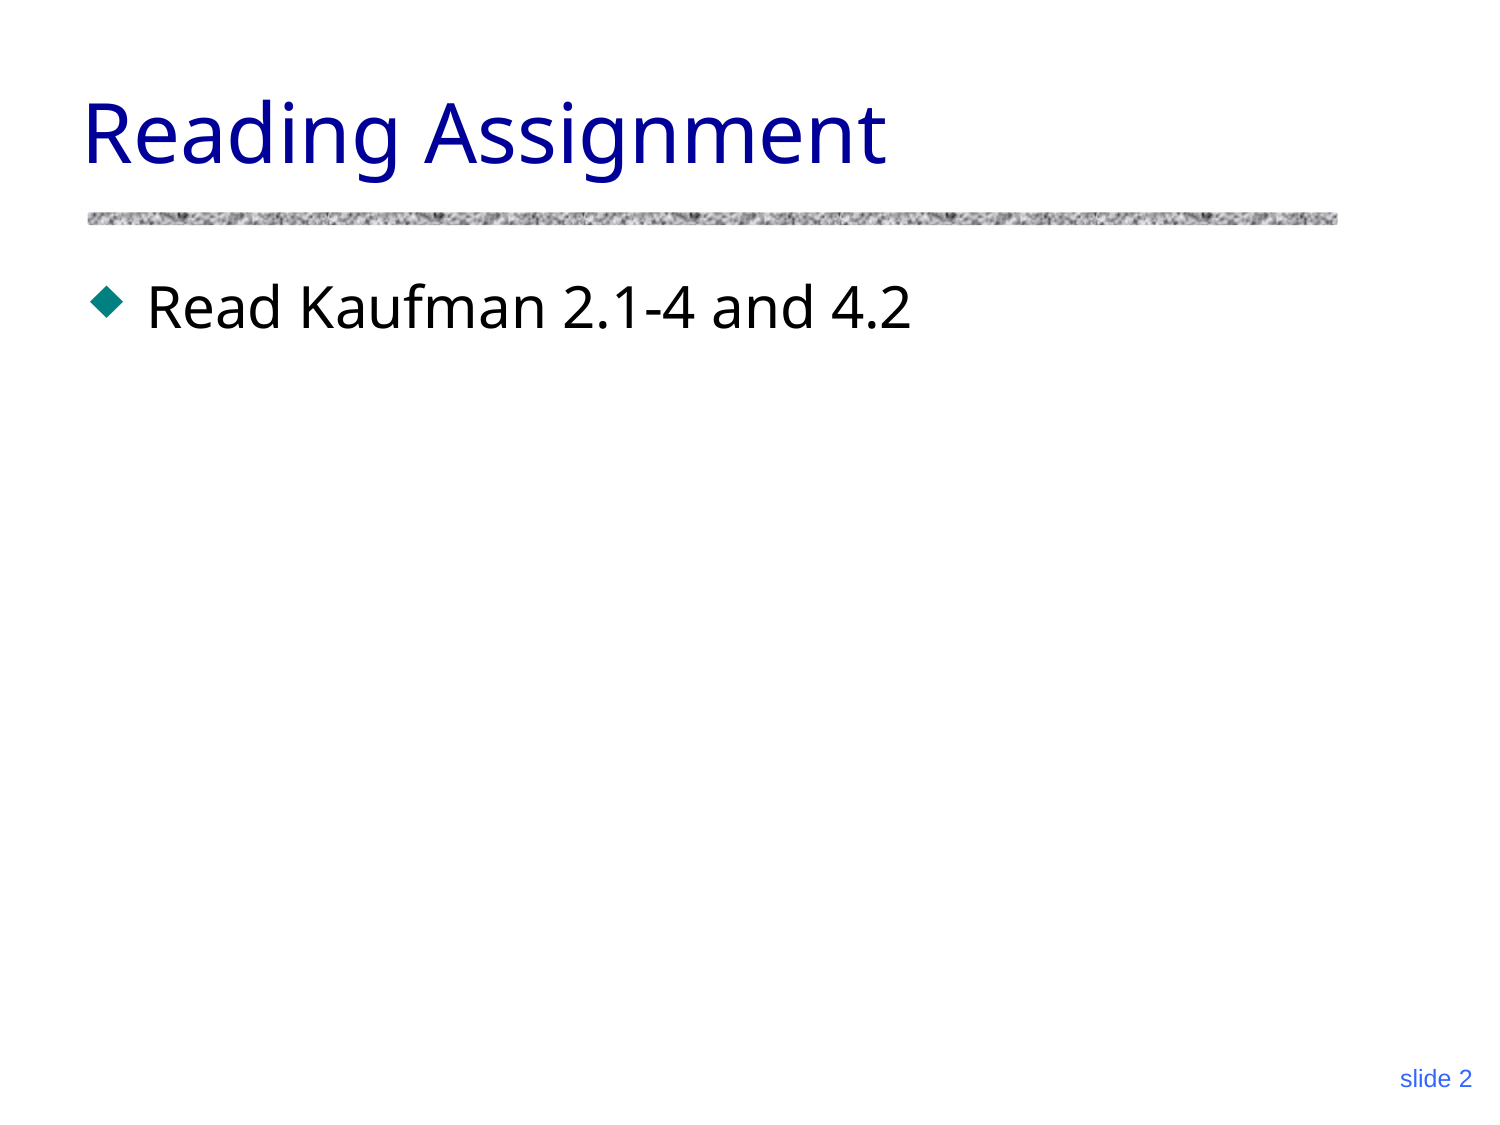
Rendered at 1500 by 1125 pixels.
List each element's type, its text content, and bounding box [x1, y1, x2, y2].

list Read Kaufman 2.1-4 and 4.2 [74, 262, 1417, 994]
picture [87, 212, 1338, 226]
text_box slide <number> [1174, 1025, 1488, 1101]
title Reading Assignment [66, 37, 1342, 188]
